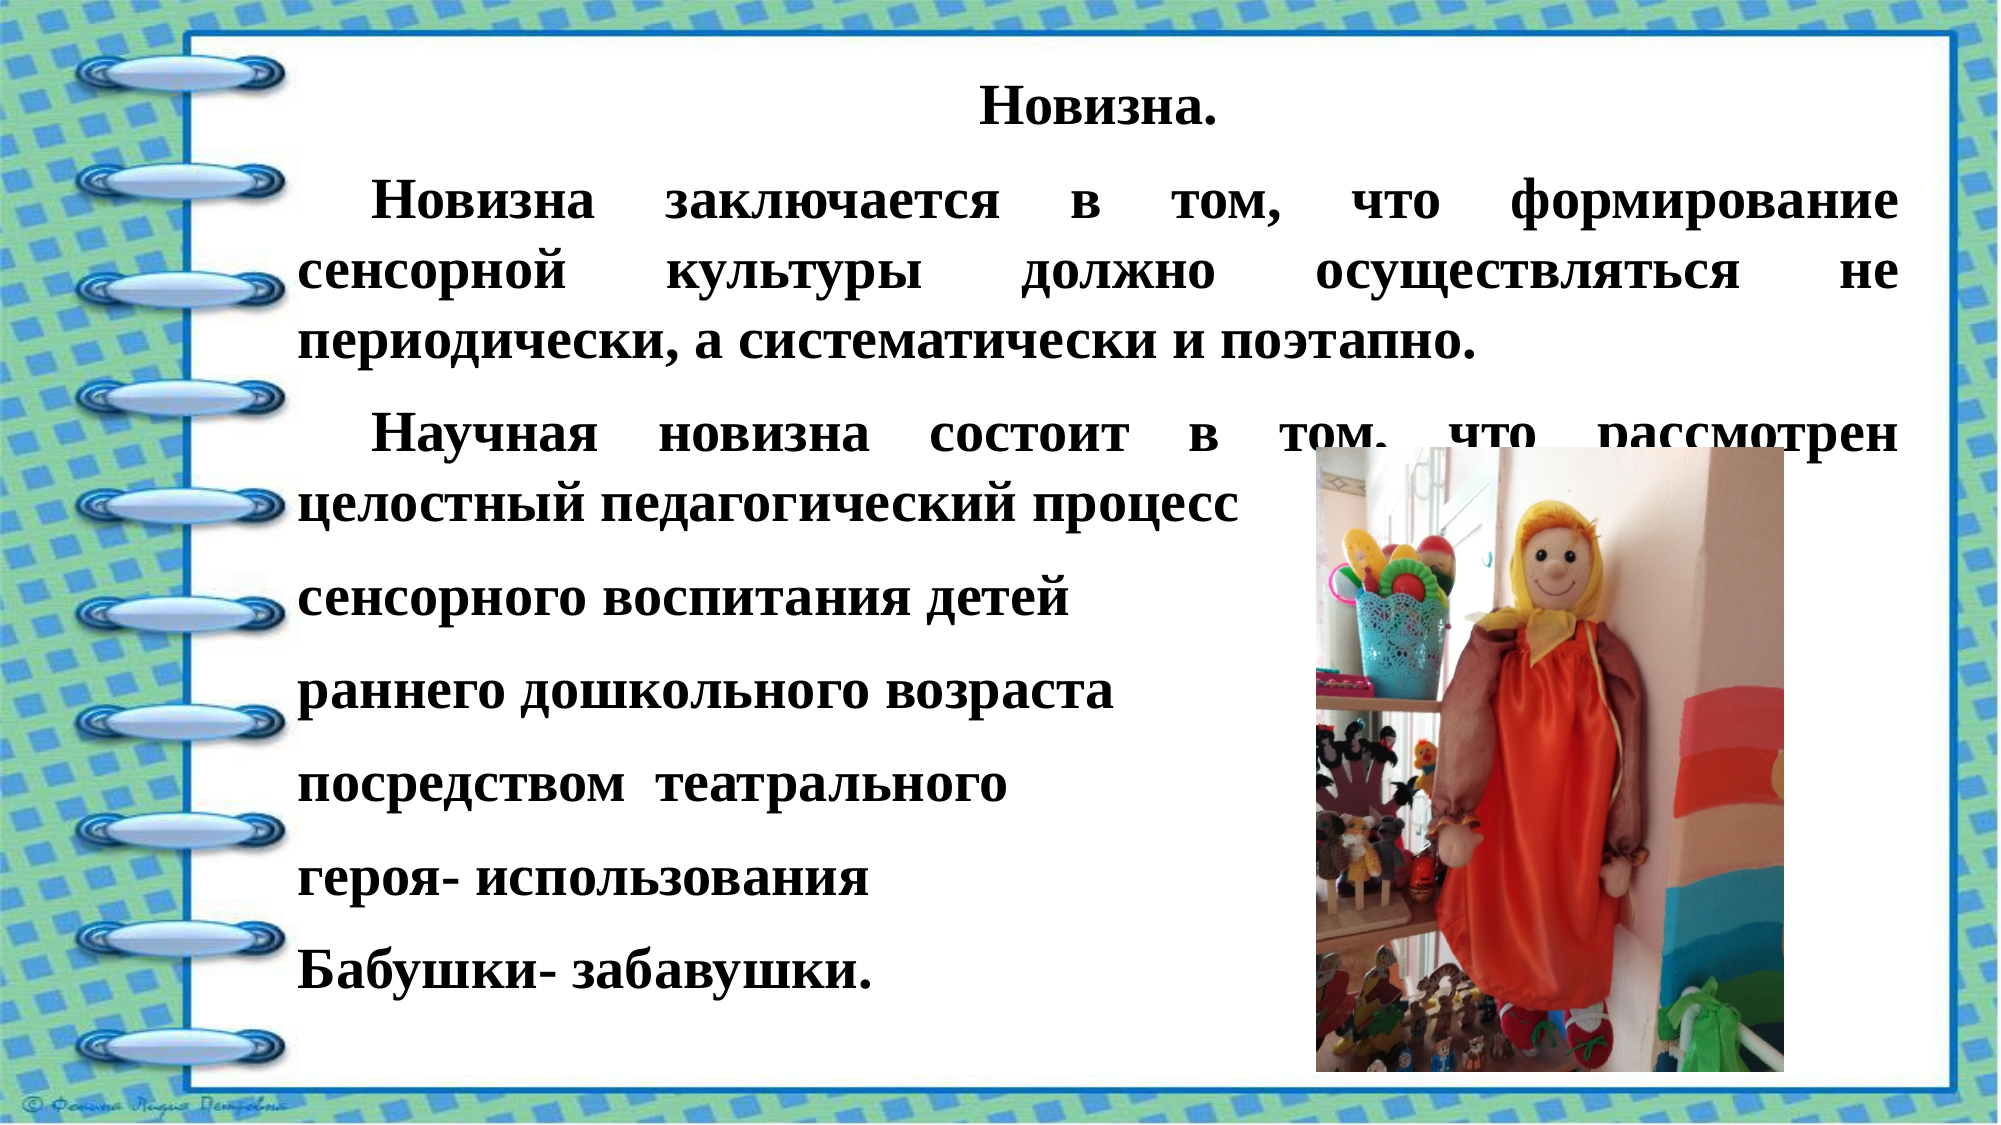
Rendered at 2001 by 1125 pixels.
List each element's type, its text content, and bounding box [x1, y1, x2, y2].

text_box Новизна. Новизна заключается в том, что формирование сенсорной культуры должно осуществляться не периодически, а систематически и поэтапно. Научная новизна состоит в том, что рассмотрен целостный педагогический процесс сенсорного воспитания детей раннего дошкольного возраста посредством театрального героя- использования Бабушки- забавушки. [283, 59, 1914, 1008]
picture [0, 0, 2000, 1125]
